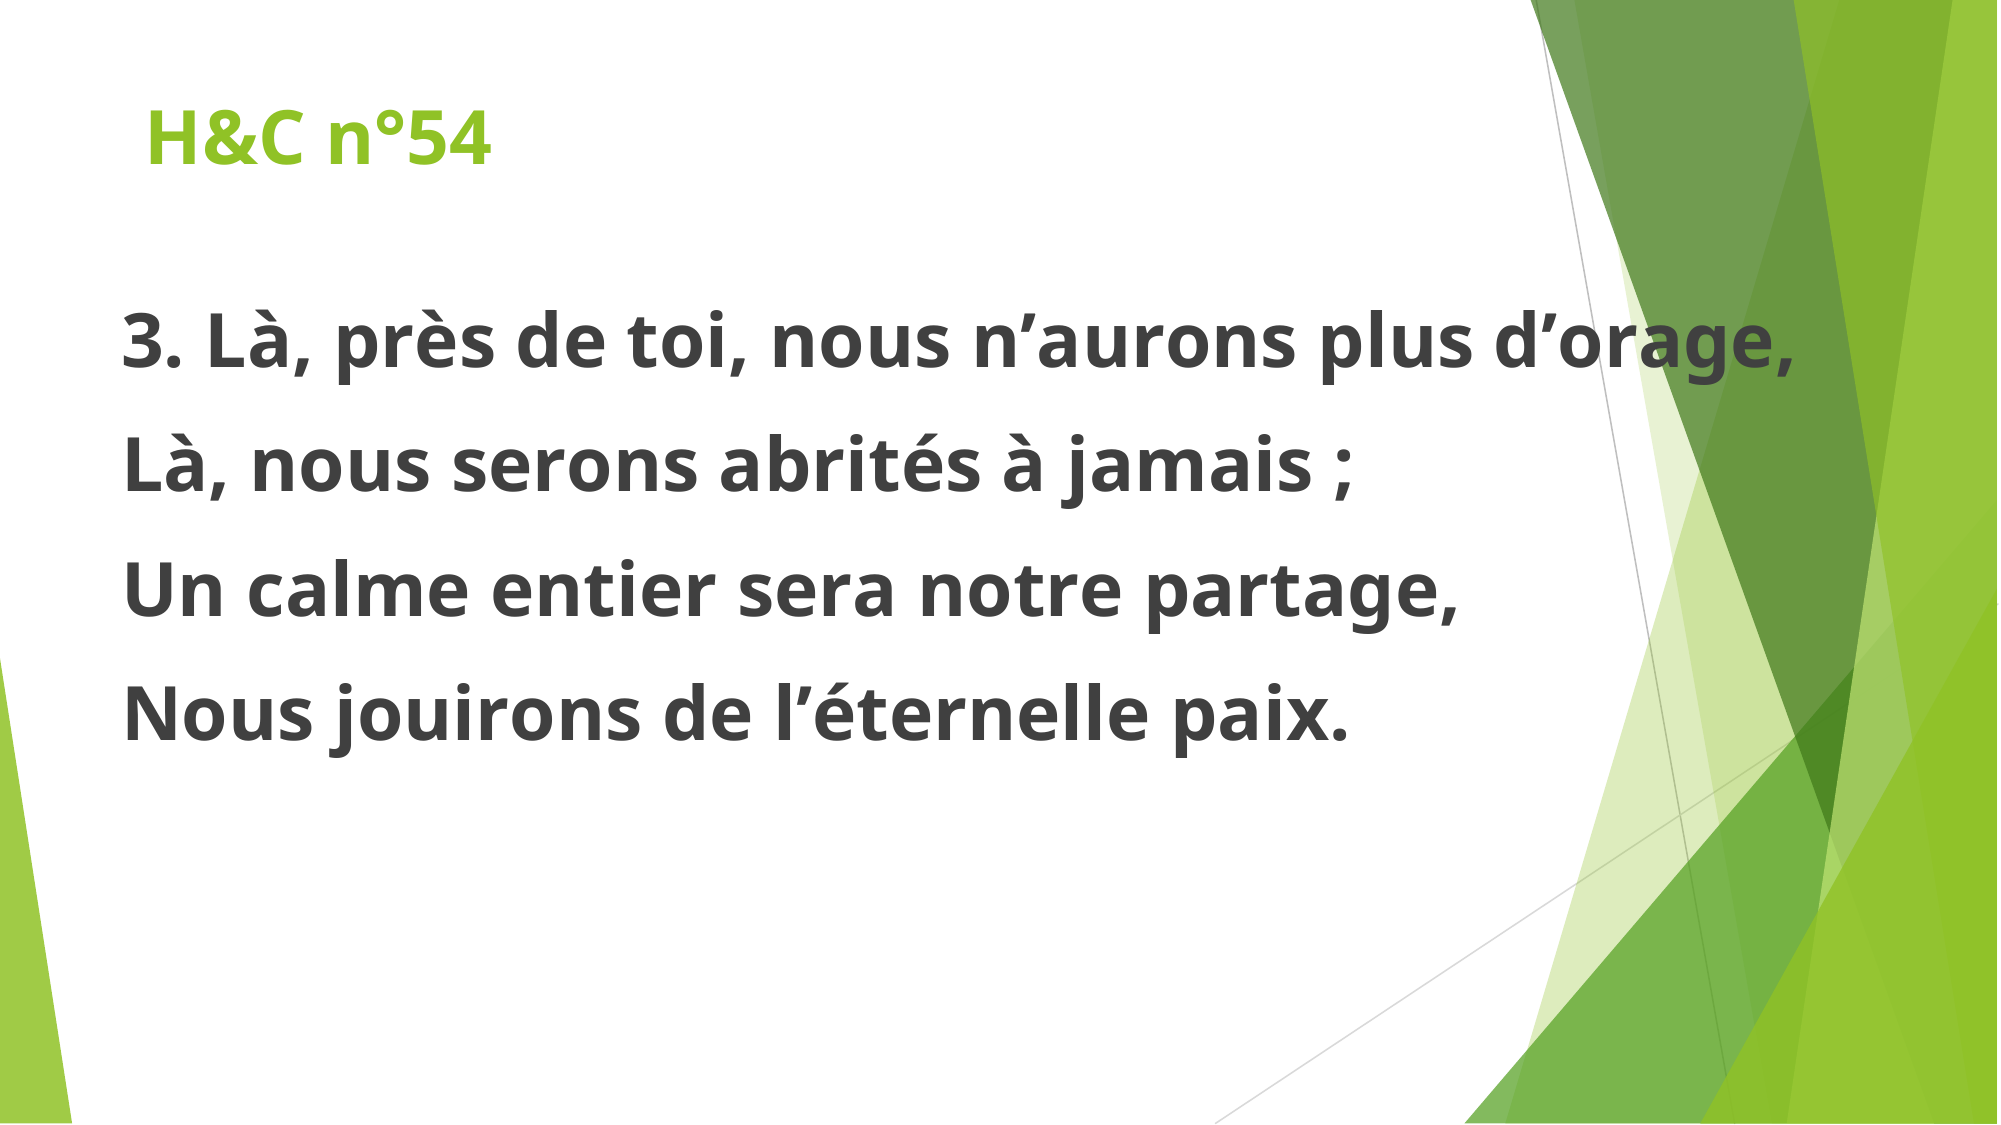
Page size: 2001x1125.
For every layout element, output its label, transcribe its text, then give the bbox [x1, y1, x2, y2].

text_box 3. Là, près de toi, nous n’aurons plus d’orage, Là, nous serons abrités à jamais ; Un calme entier sera notre partage, Nous jouirons de l’éternelle paix. [106, 271, 1973, 1037]
text_box H&C n°54 [129, 82, 1441, 260]
